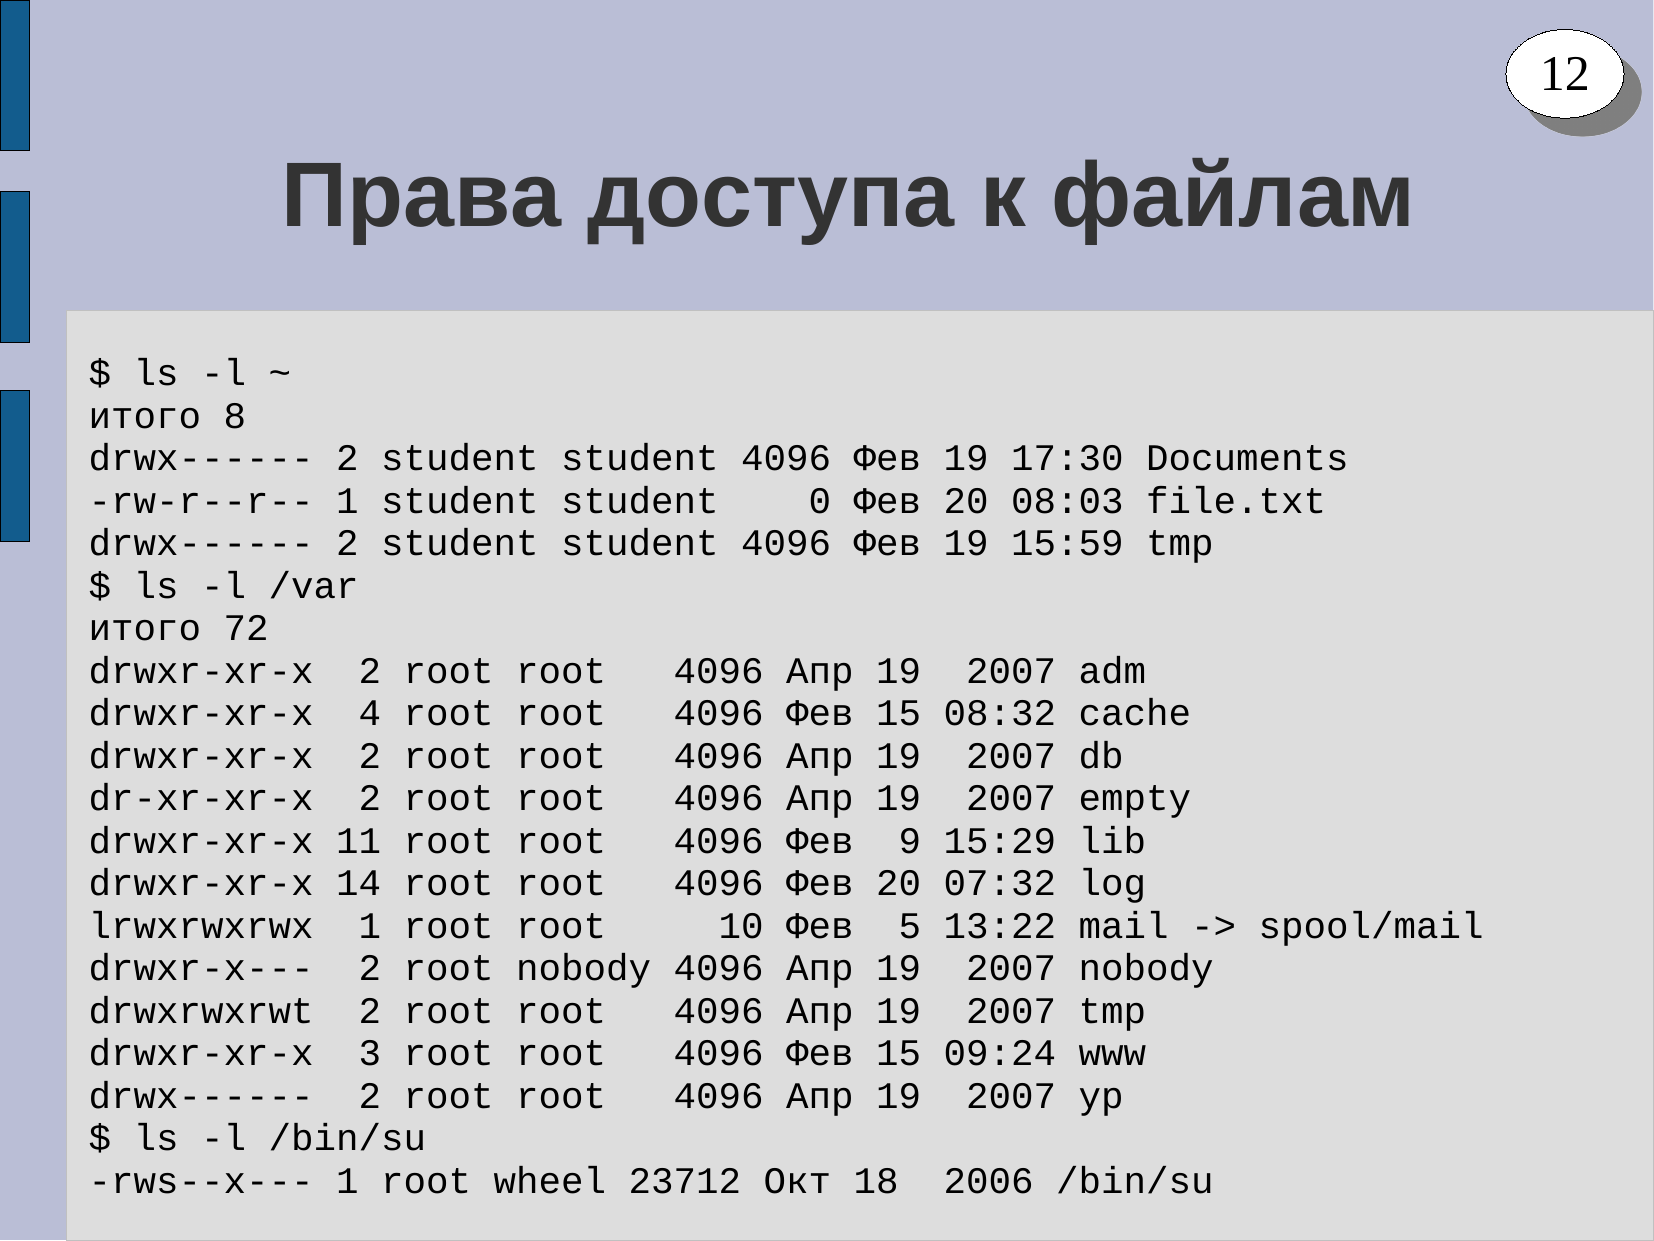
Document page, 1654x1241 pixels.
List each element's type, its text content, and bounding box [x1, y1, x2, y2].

text_box $ ls -l ~ итого 8 drwx------ 2 student student 4096 Фев 19 17:30 Documents -rw-r--r-- 1 student student 0 Фев 20 08:03 file.txt drwx------ 2 student student 4096 Фев 19 15:59 tmp $ ls -l /var итого 72 drwxr-xr-x 2 root root 4096 Апр 19 2007 adm drwxr-xr-x 4 root root 4096 Фев 15 08:32 cache drwxr-xr-x 2 root root 4096 Апр 19 2007 db dr-xr-xr-x 2 root root 4096 Апр 19 2007 empty drwxr-xr-x 11 root root 4096 Фев 9 15:29 lib drwxr-xr-x 14 root root 4096 Фев 20 07:32 log lrwxrwxrwx 1 root root 10 Фев 5 13:22 mail -> spool/mail drwxr-x--- 2 root nobody 4096 Апр 19 2007 nobody drwxrwxrwt 2 root root 4096 Апр 19 2007 tmp drwxr-xr-x 3 root root 4096 Фев 15 09:24 www drwx------ 2 root root 4096 Апр 19 2007 yp $ ls -l /bin/su -rws--x--- 1 root wheel 23712 Окт 18 2006 /bin/su [88, 354, 1484, 1205]
text_box 12 [1505, 29, 1625, 119]
title Права доступа к файлам [121, 91, 1534, 299]
